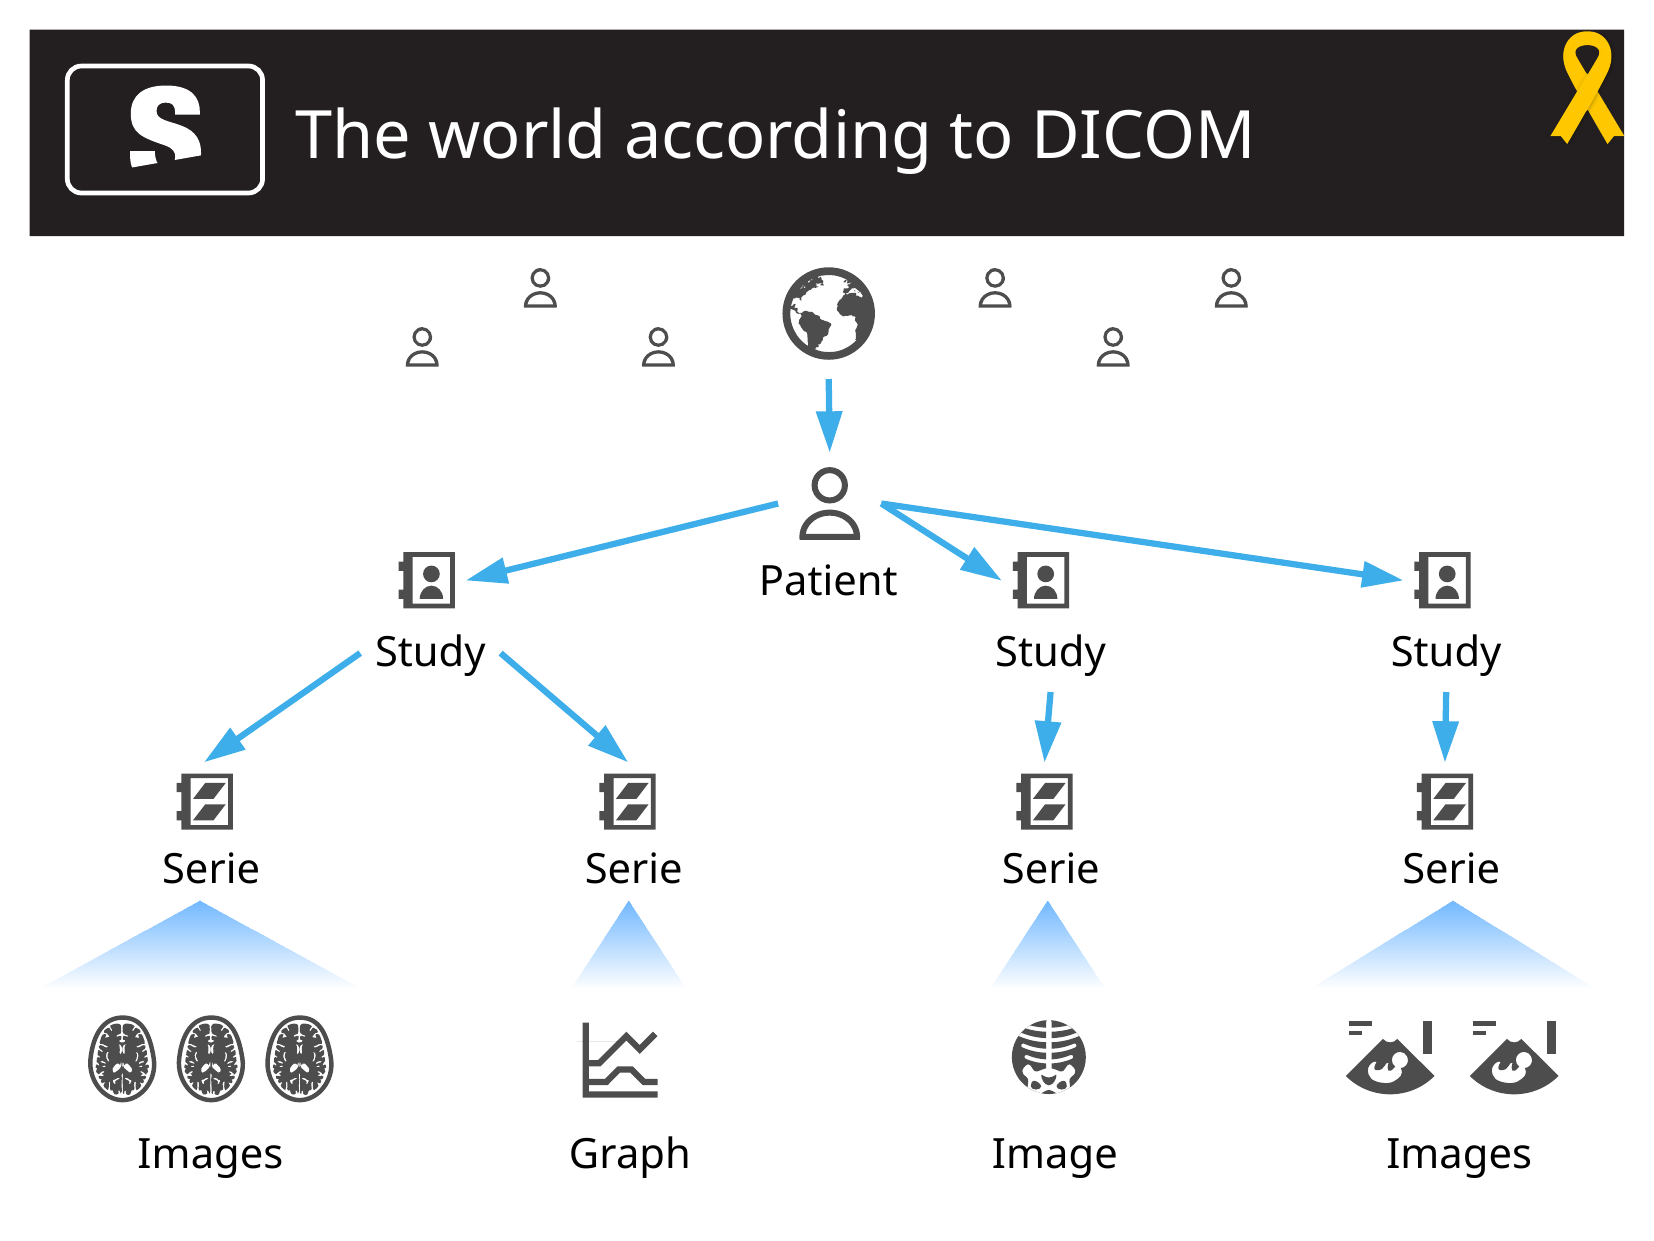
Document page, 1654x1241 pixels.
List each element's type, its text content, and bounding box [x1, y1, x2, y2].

picture [1004, 761, 1085, 831]
picture [1405, 761, 1485, 831]
picture [566, 1006, 674, 1114]
picture [1461, 1009, 1568, 1117]
picture [1001, 1009, 1097, 1105]
picture [512, 259, 569, 316]
text_box [1311, 910, 1595, 988]
text_box Serie [570, 831, 689, 910]
picture [1085, 318, 1142, 375]
picture [394, 318, 451, 375]
text_box Image [977, 1116, 1115, 1194]
text_box Study [980, 614, 1111, 693]
text_box [571, 910, 686, 988]
picture [587, 761, 668, 831]
text_box Graph [554, 1116, 690, 1194]
title The world according to DICOM [295, 29, 1524, 237]
text_box [40, 910, 359, 988]
text_box Images [1371, 1116, 1597, 1194]
picture [1001, 540, 1081, 614]
text_box [990, 910, 1105, 988]
picture [630, 318, 687, 375]
picture [386, 540, 467, 614]
picture [967, 259, 1024, 316]
text_box Images [122, 1116, 278, 1194]
picture [1402, 540, 1483, 614]
text_box Serie [987, 831, 1106, 910]
text_box Serie [1387, 831, 1506, 910]
text_box Study [1376, 614, 1507, 693]
picture [1203, 259, 1260, 316]
picture [778, 451, 882, 543]
picture [1547, 29, 1625, 148]
picture [164, 761, 245, 831]
picture [1337, 1009, 1444, 1117]
text_box Serie [147, 831, 266, 910]
text_box Study [360, 614, 491, 693]
picture [763, 248, 895, 380]
picture [70, 1007, 351, 1111]
text_box Patient [744, 543, 898, 622]
